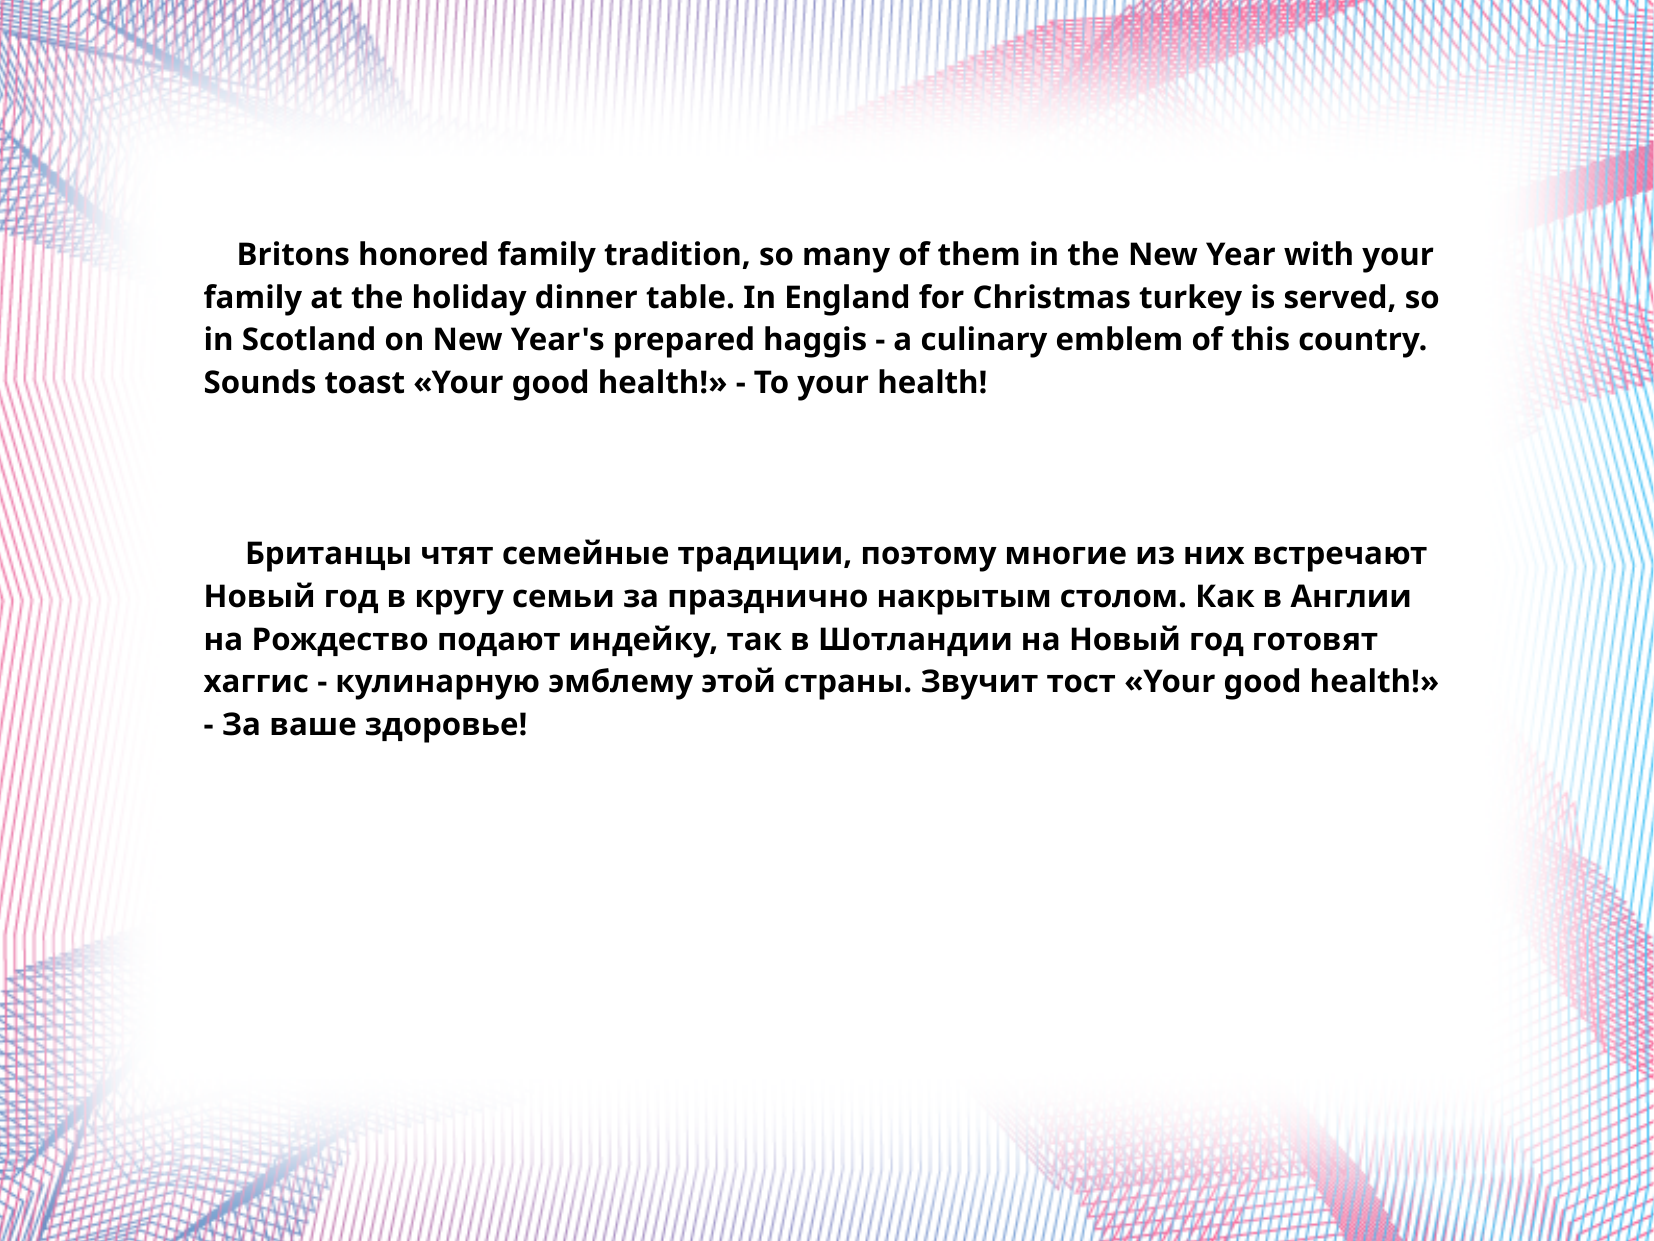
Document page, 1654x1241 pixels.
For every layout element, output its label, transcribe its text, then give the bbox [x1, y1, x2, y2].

text_box Britons honored family tradition, so many of them in the New Year with your family at the holiday dinner table. In England for Christmas turkey is served, so in Scotland on New Year's prepared haggis - a culinary emblem of this country. Sounds toast «Your good health!» - To your health! Британцы чтят семейные традиции, поэтому многие из них встречают Новый год в кругу семьи за празднично накрытым столом. Как в Англии на Рождество подают индейку, так в Шотландии на Новый год готовят хаггис - кулинарную эмблему этой страны. Звучит тост «Your good health!» - За ваше здоровье! [188, 224, 1465, 912]
picture [0, 0, 1654, 1241]
